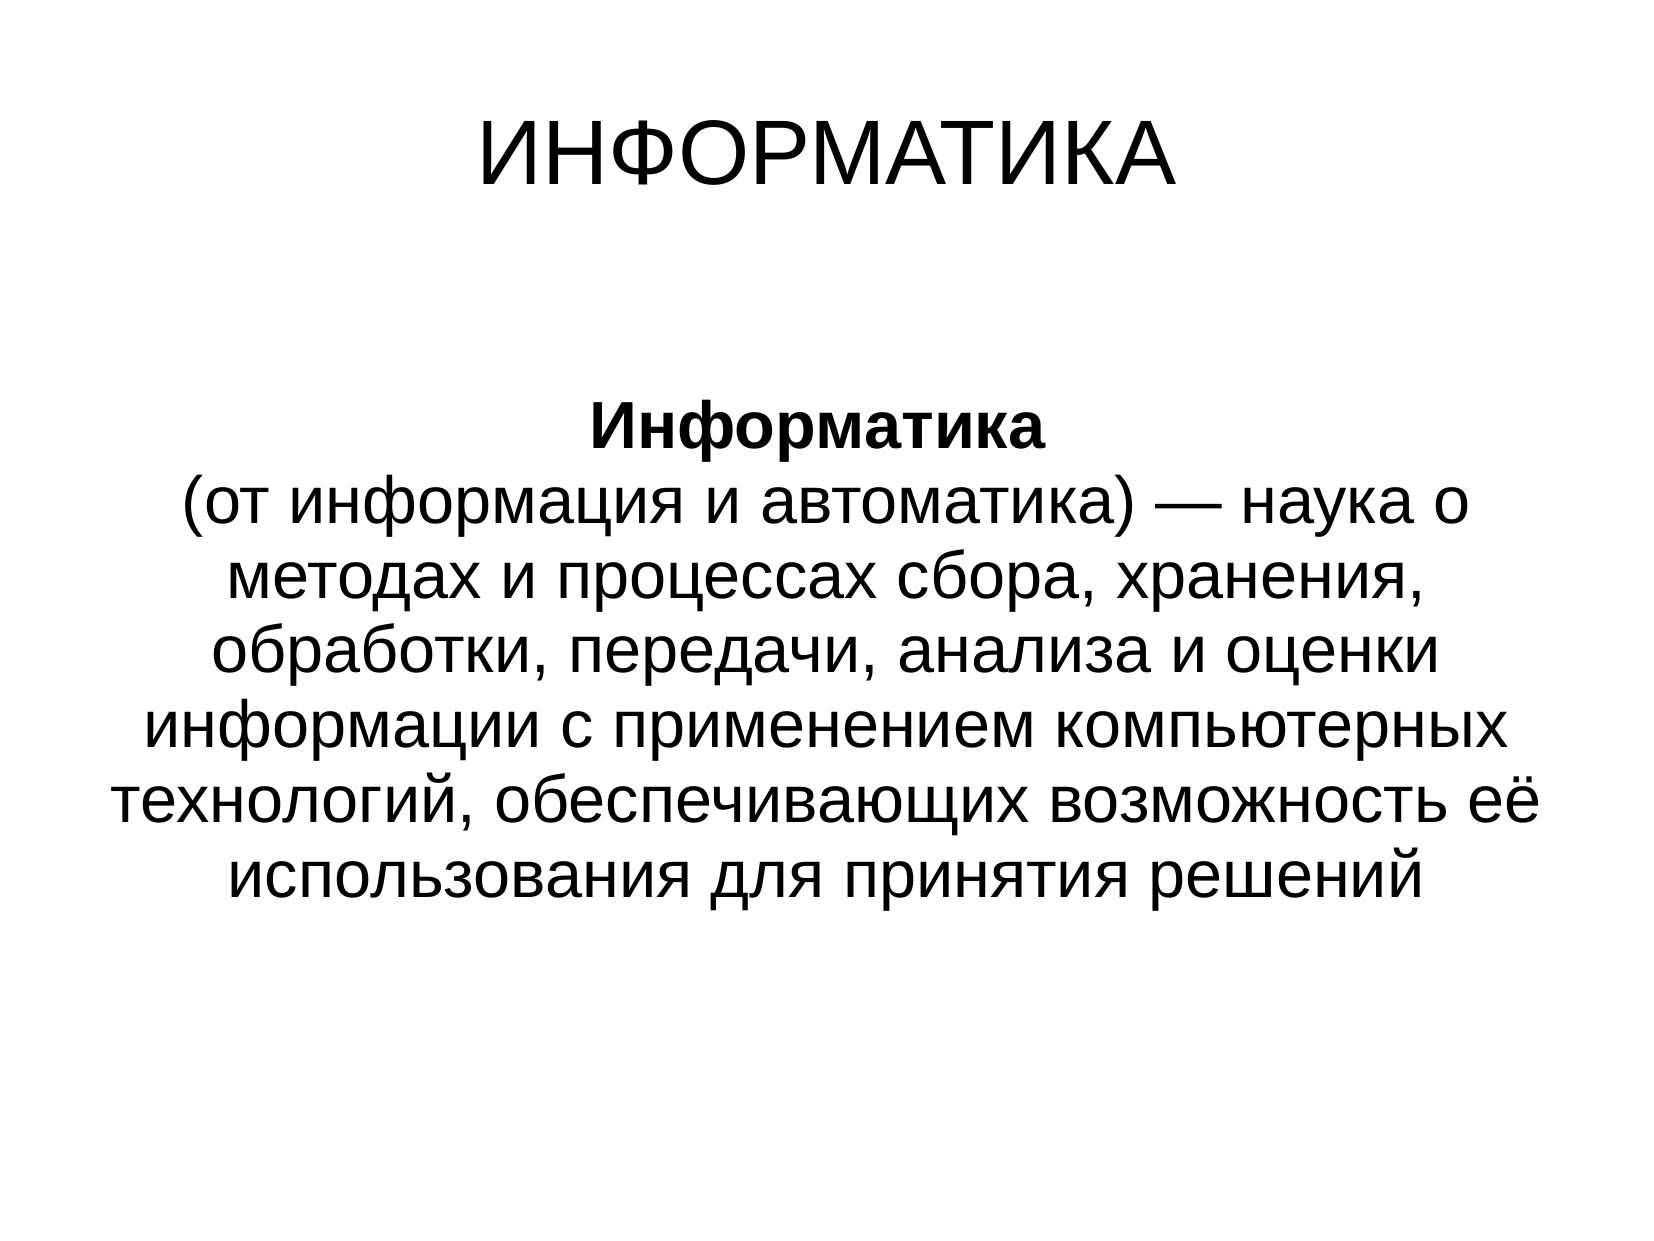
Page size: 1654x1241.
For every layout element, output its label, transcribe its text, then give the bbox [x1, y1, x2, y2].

title ИНФОРМАТИКА [82, 49, 1571, 257]
subtitle Информатика (от информация и автоматика) — наука о методах и процессах сбора, хранения, обработки, передачи, анализа и оценки информации с применением компьютерных технологий, обеспечивающих возможность её использования для принятия решений [82, 290, 1571, 1010]
